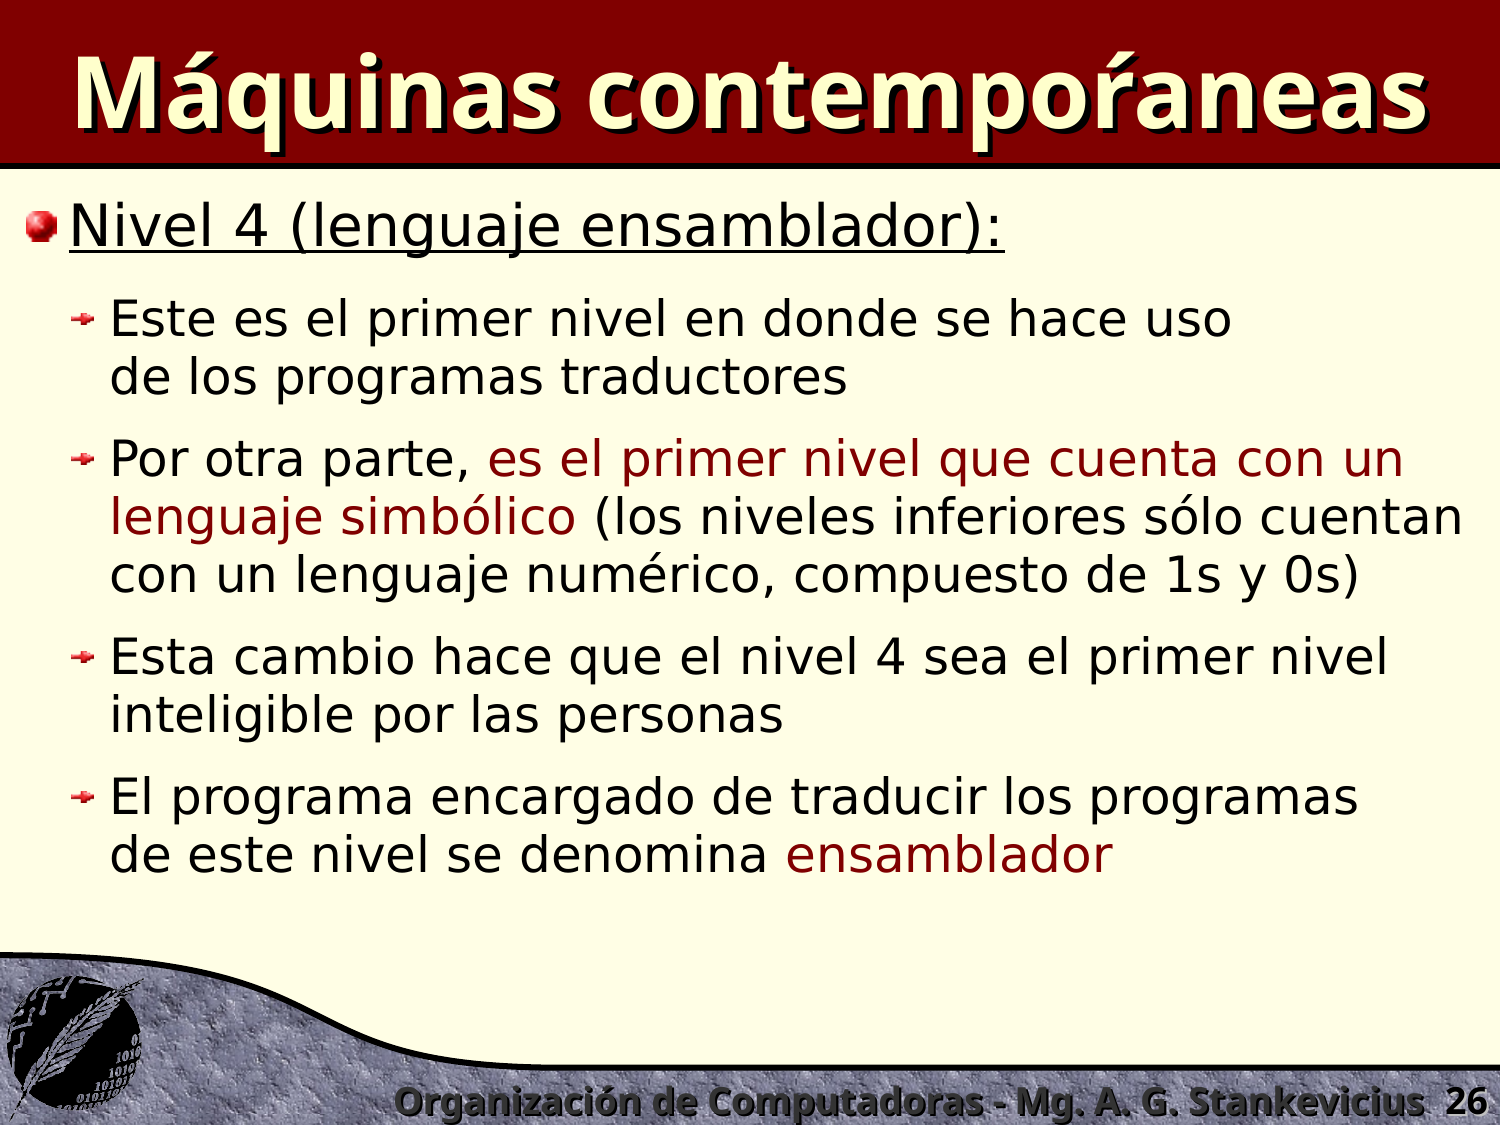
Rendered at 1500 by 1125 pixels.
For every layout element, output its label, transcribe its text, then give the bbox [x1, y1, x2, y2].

picture [1058, 1100, 1065, 1110]
picture [448, 1100, 455, 1110]
list Nivel 4 (lenguaje ensamblador): Este es el primer nivel en donde se hace uso de los programas traductores Por otra parte, es el primer nivel que cuenta con un lenguaje simbólico (los niveles inferiores sólo cuentan con un lenguaje numérico, compuesto de 1s y 0s) Esta cambio hace que el nivel 4 sea el primer nivel inteligible por las personas El programa encargado de traducir los programas de este nivel se denomina ensamblador [11, 192, 1486, 935]
picture [0, 959, 1500, 1125]
title Máquinas contempoŕaneas [15, 5, 1485, 160]
picture [802, 1100, 806, 1110]
